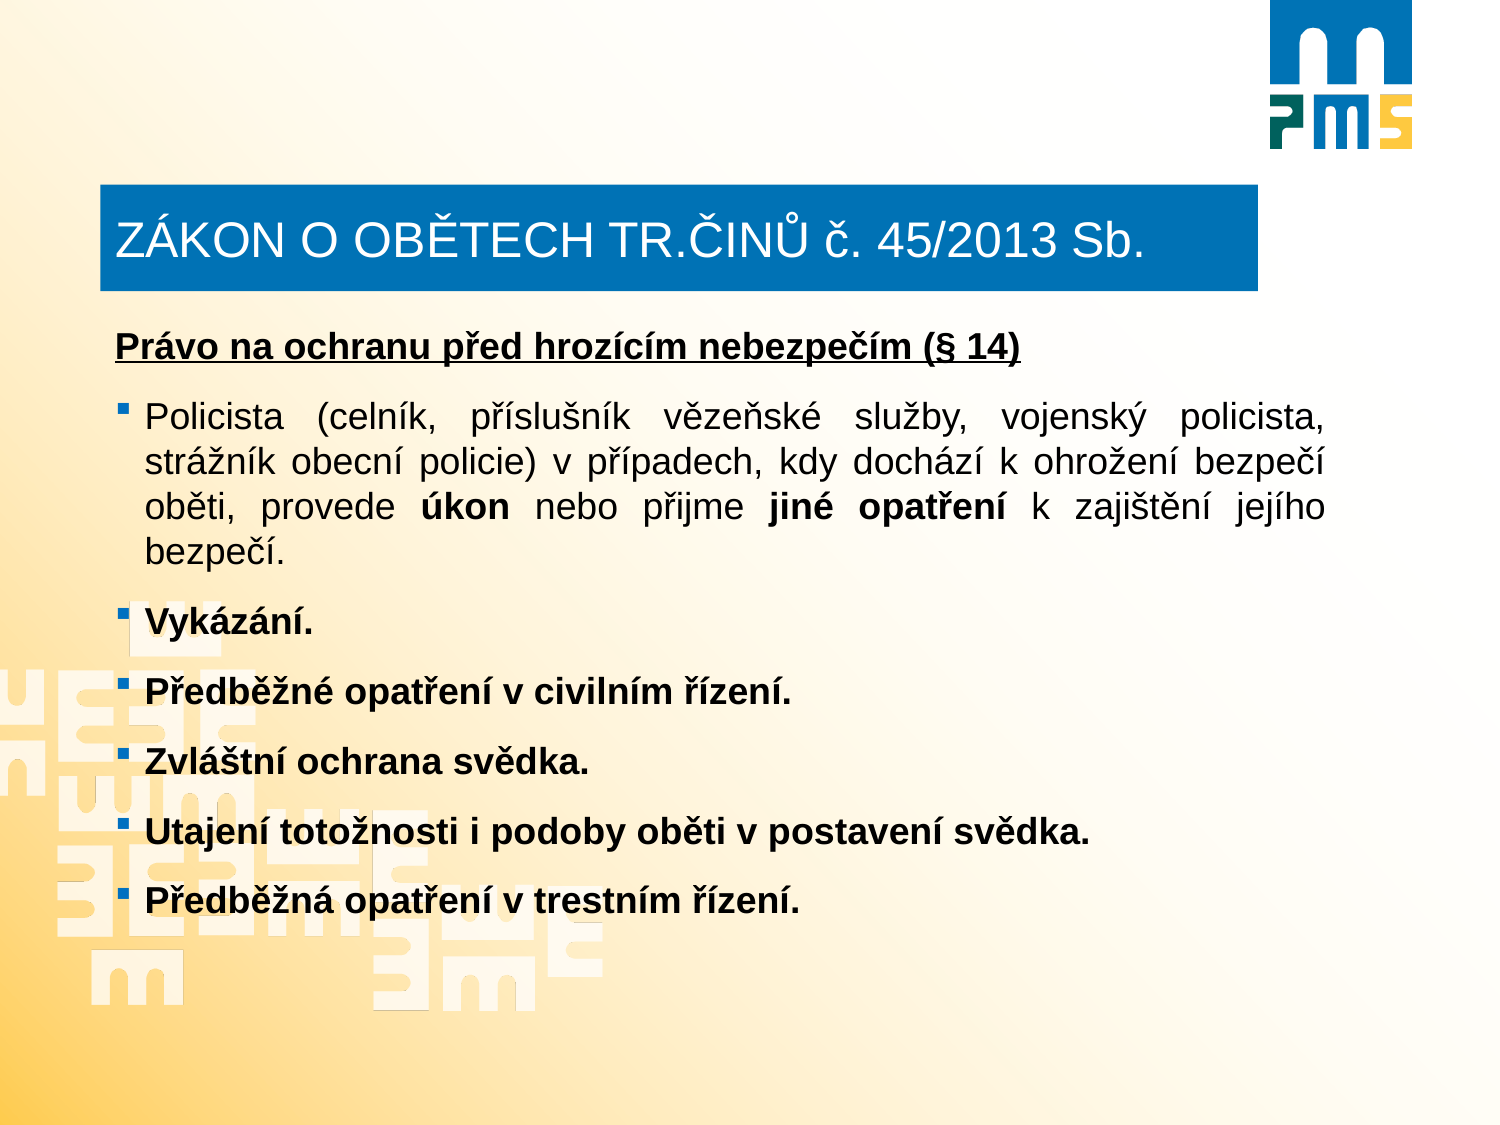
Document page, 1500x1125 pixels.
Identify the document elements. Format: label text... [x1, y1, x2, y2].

title ZÁKON O OBĚTECH TR.ČINŮ č. 45/2013 Sb. [100, 184, 1258, 292]
text_box Právo na ochranu před hrozícím nebezpečím (§ 14) Policista (celník, příslušník vězeňské služby, vojenský policista, strážník obecní policie) v případech, kdy dochází k ohrožení bezpečí oběti, provede úkon nebo přijme jiné opatření k zajištění jejího bezpečí. Vykázání. Předběžné opatření v civilním řízení. Zvláštní ochrana svědka. Utajení totožnosti i podoby oběti v postavení svědka. Předběžná opatření v trestním řízení. [100, 314, 1341, 988]
picture [0, 0, 1500, 1125]
